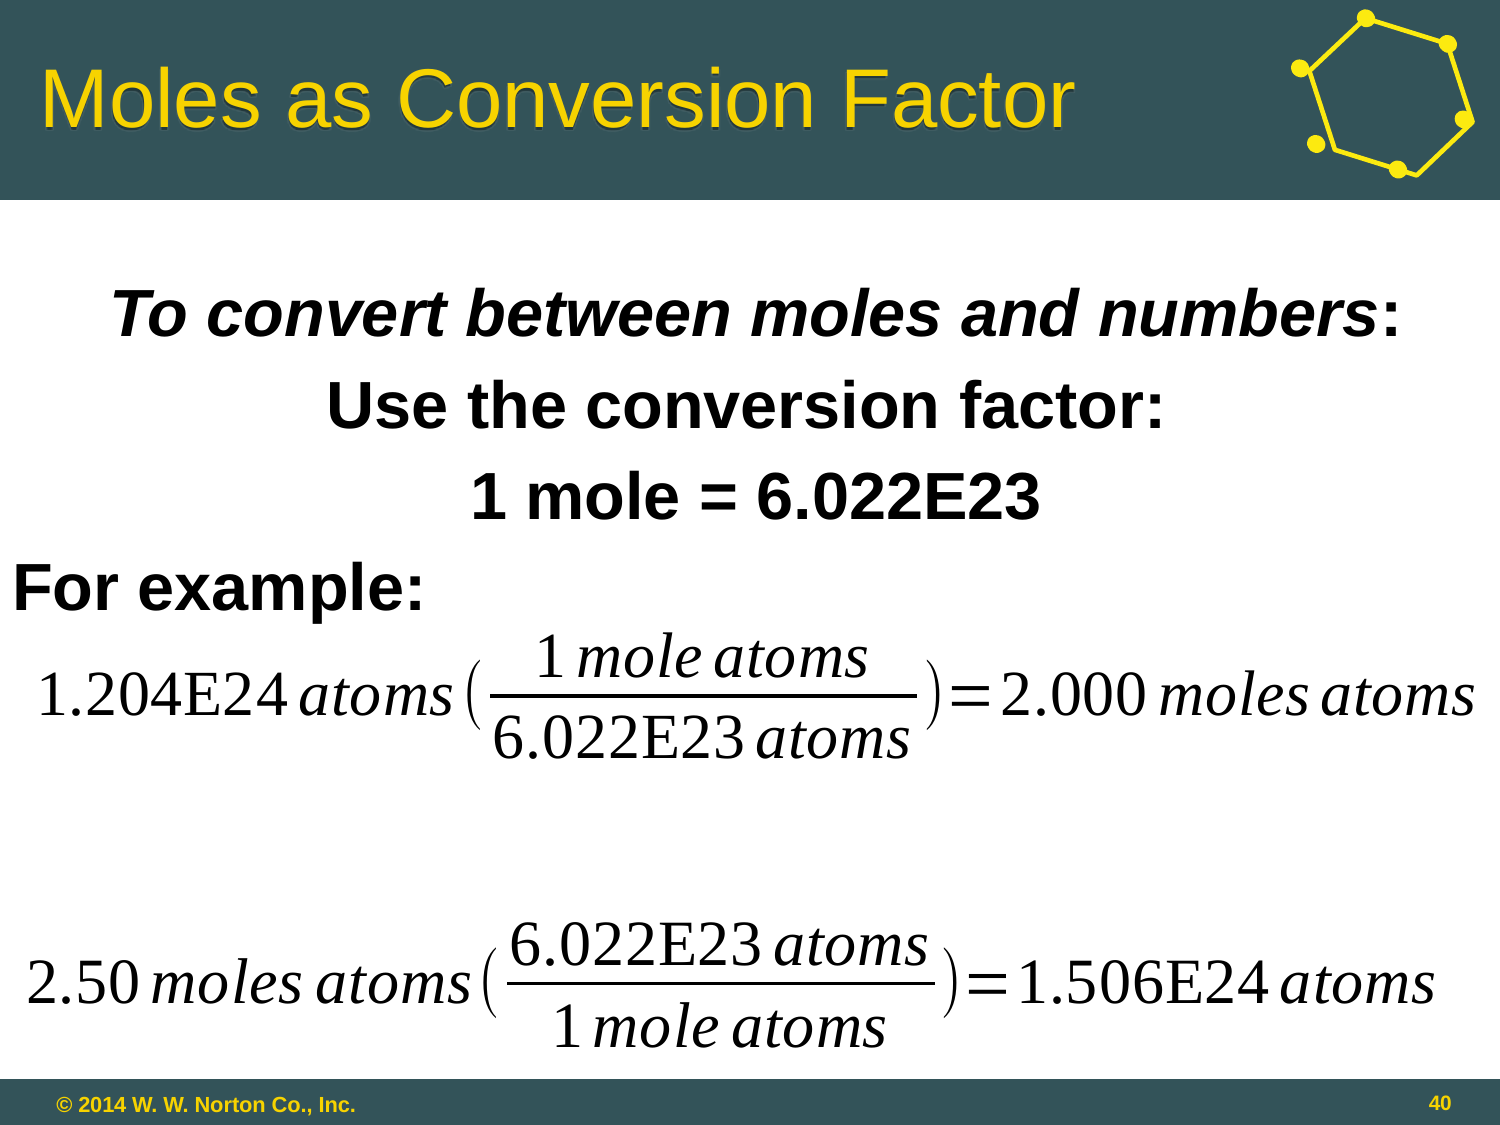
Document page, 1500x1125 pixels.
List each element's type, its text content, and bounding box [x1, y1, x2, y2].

title Moles as Conversion Factor [24, 0, 1300, 188]
text_box To convert between moles and numbers: Use the conversion factor: 1 mole = 6.022E23 For example: [12, 202, 1500, 1066]
chart [29, 620, 1486, 777]
slide_number <number> [1413, 1086, 1468, 1119]
chart [18, 907, 1448, 1066]
